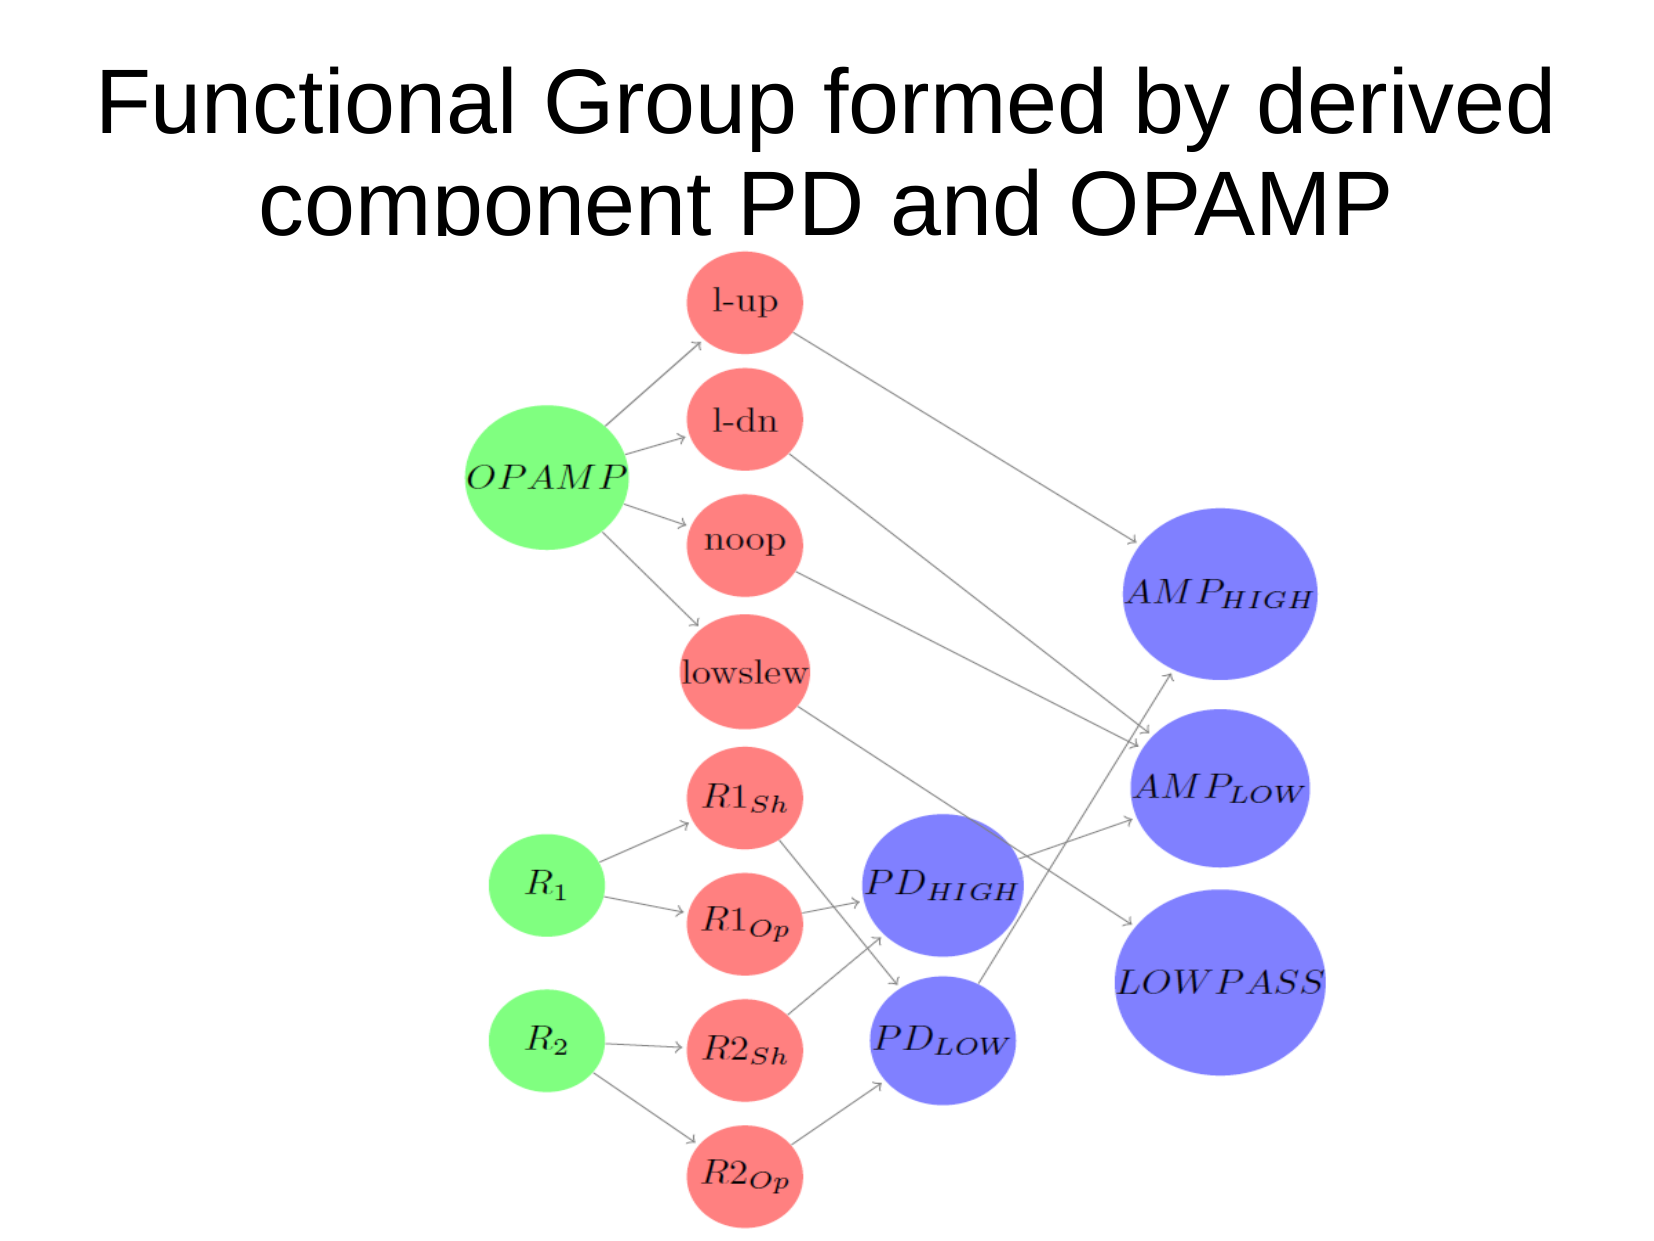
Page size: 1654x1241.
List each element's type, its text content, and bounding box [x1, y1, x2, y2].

title Functional Group formed by derived component PD and OPAMP [82, 49, 1571, 257]
picture [354, 236, 1388, 1241]
